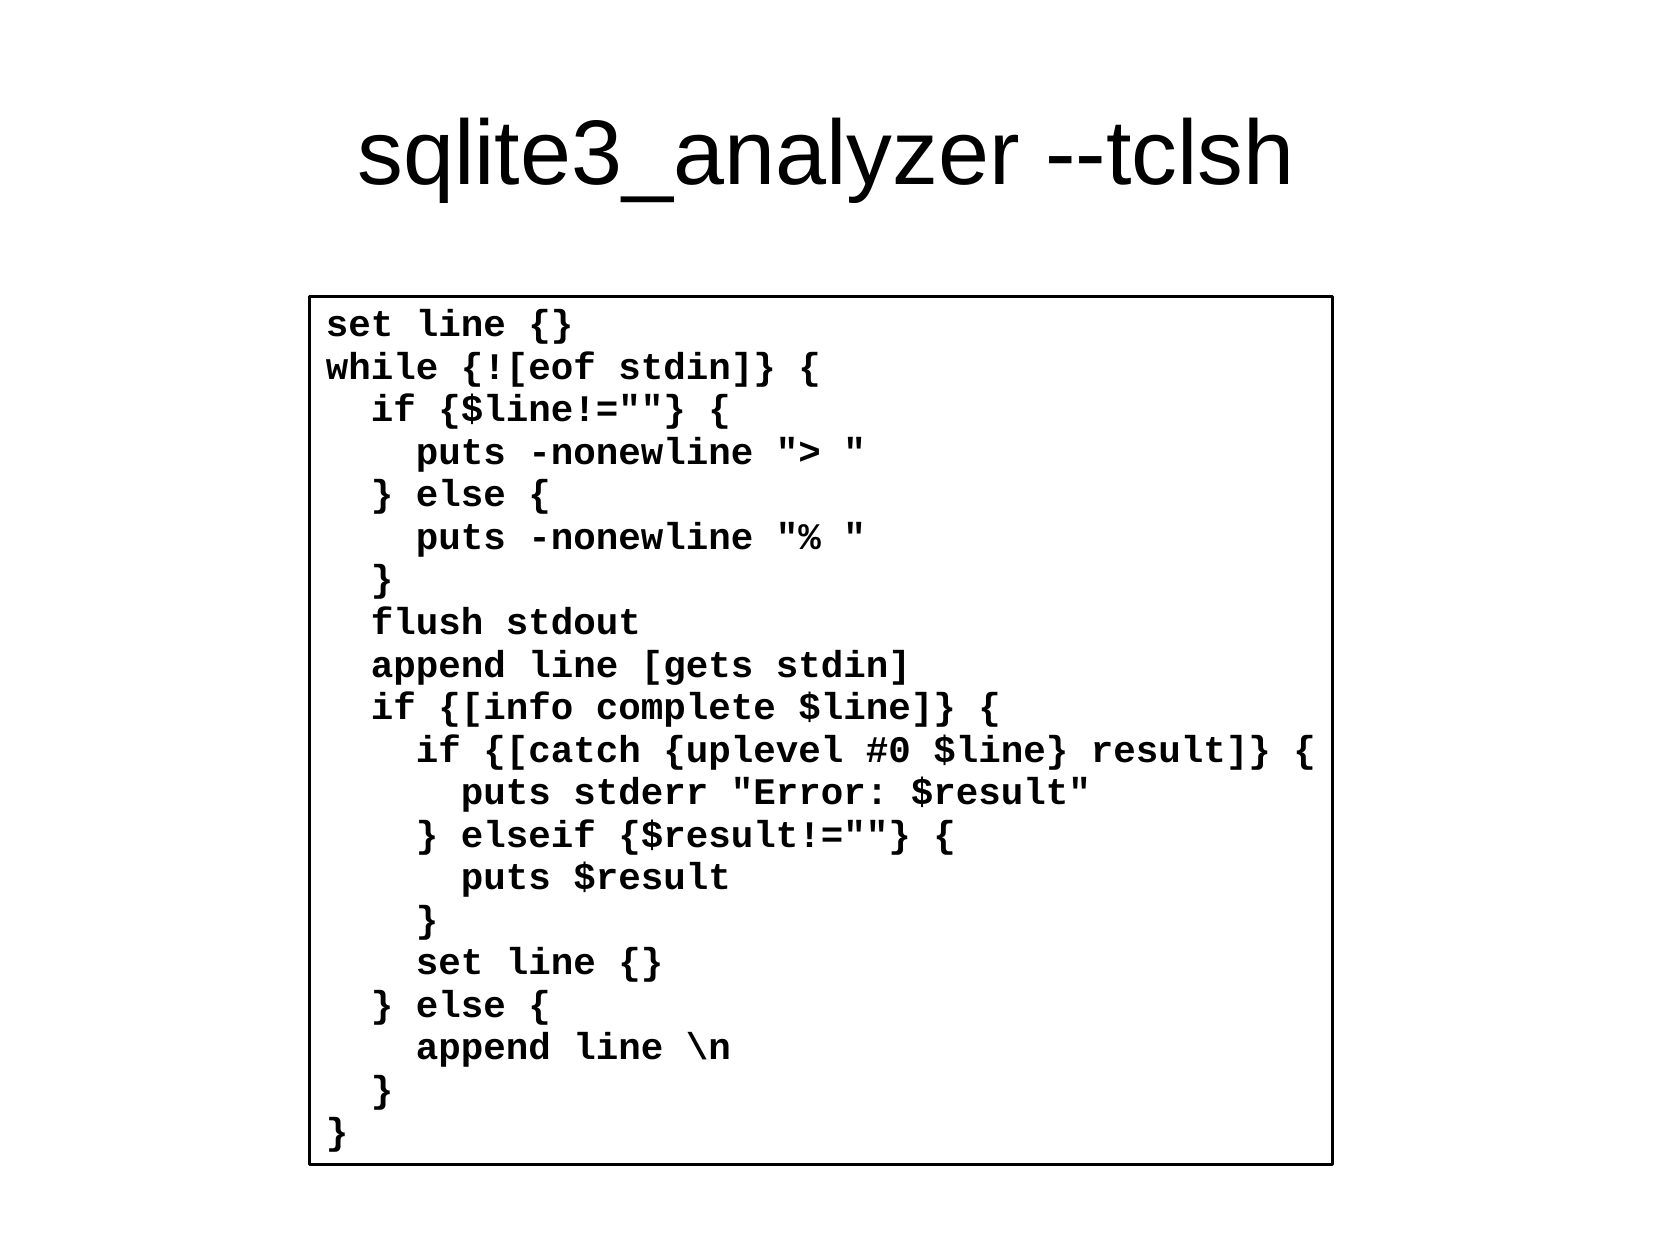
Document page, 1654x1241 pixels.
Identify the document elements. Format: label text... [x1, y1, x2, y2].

title sqlite3_analyzer --tclsh [82, 49, 1571, 257]
text_box set line {} while {![eof stdin]} { if {$line!=""} { puts -nonewline "> " } else { puts -nonewline "% " } flush stdout append line [gets stdin] if {[info complete $line]} { if {[catch {uplevel #0 $line} result]} { puts stderr "Error: $result" } elseif {$result!=""} { puts $result } set line {} } else { append line \n } } [309, 296, 1333, 1165]
